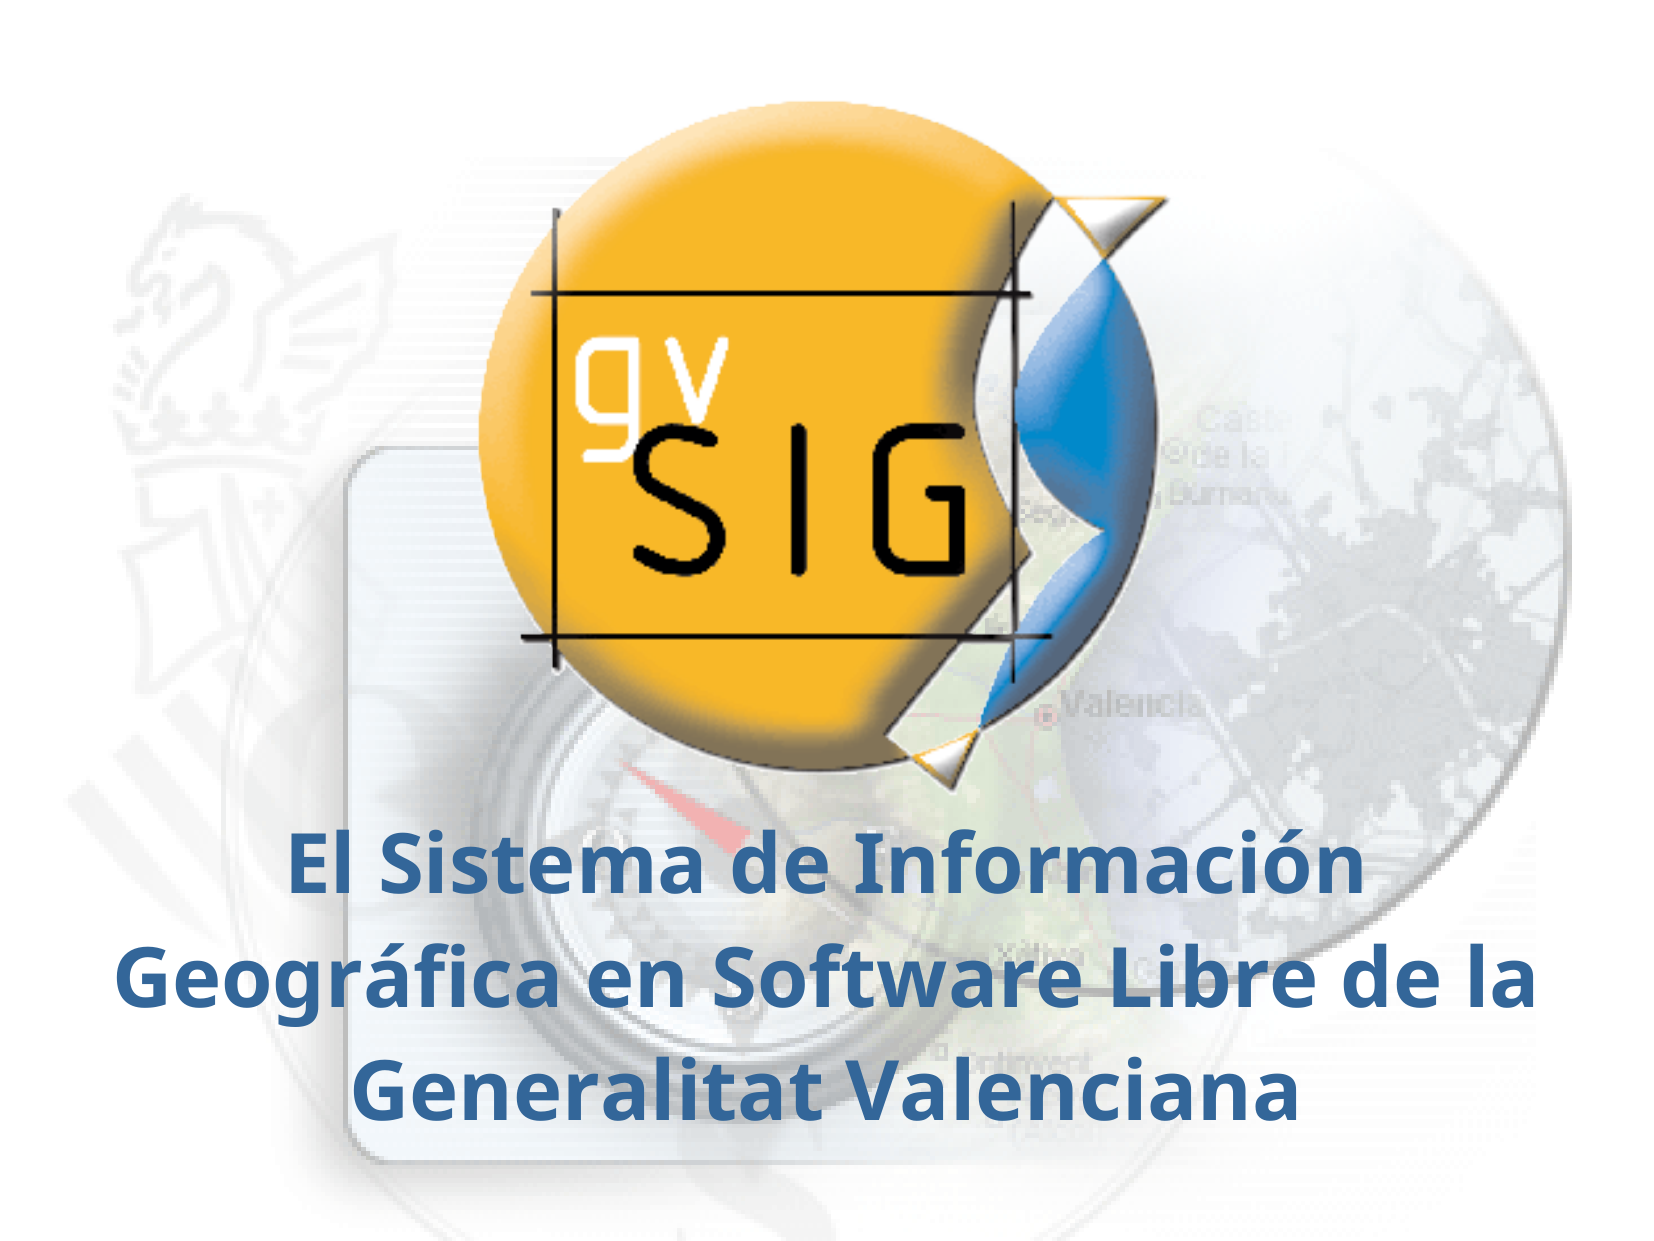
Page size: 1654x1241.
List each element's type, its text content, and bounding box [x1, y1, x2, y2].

picture [466, 94, 1176, 797]
text_box El Sistema de Información Geográfica en Software Libre de la Generalitat Valenciana [88, 797, 1565, 1095]
